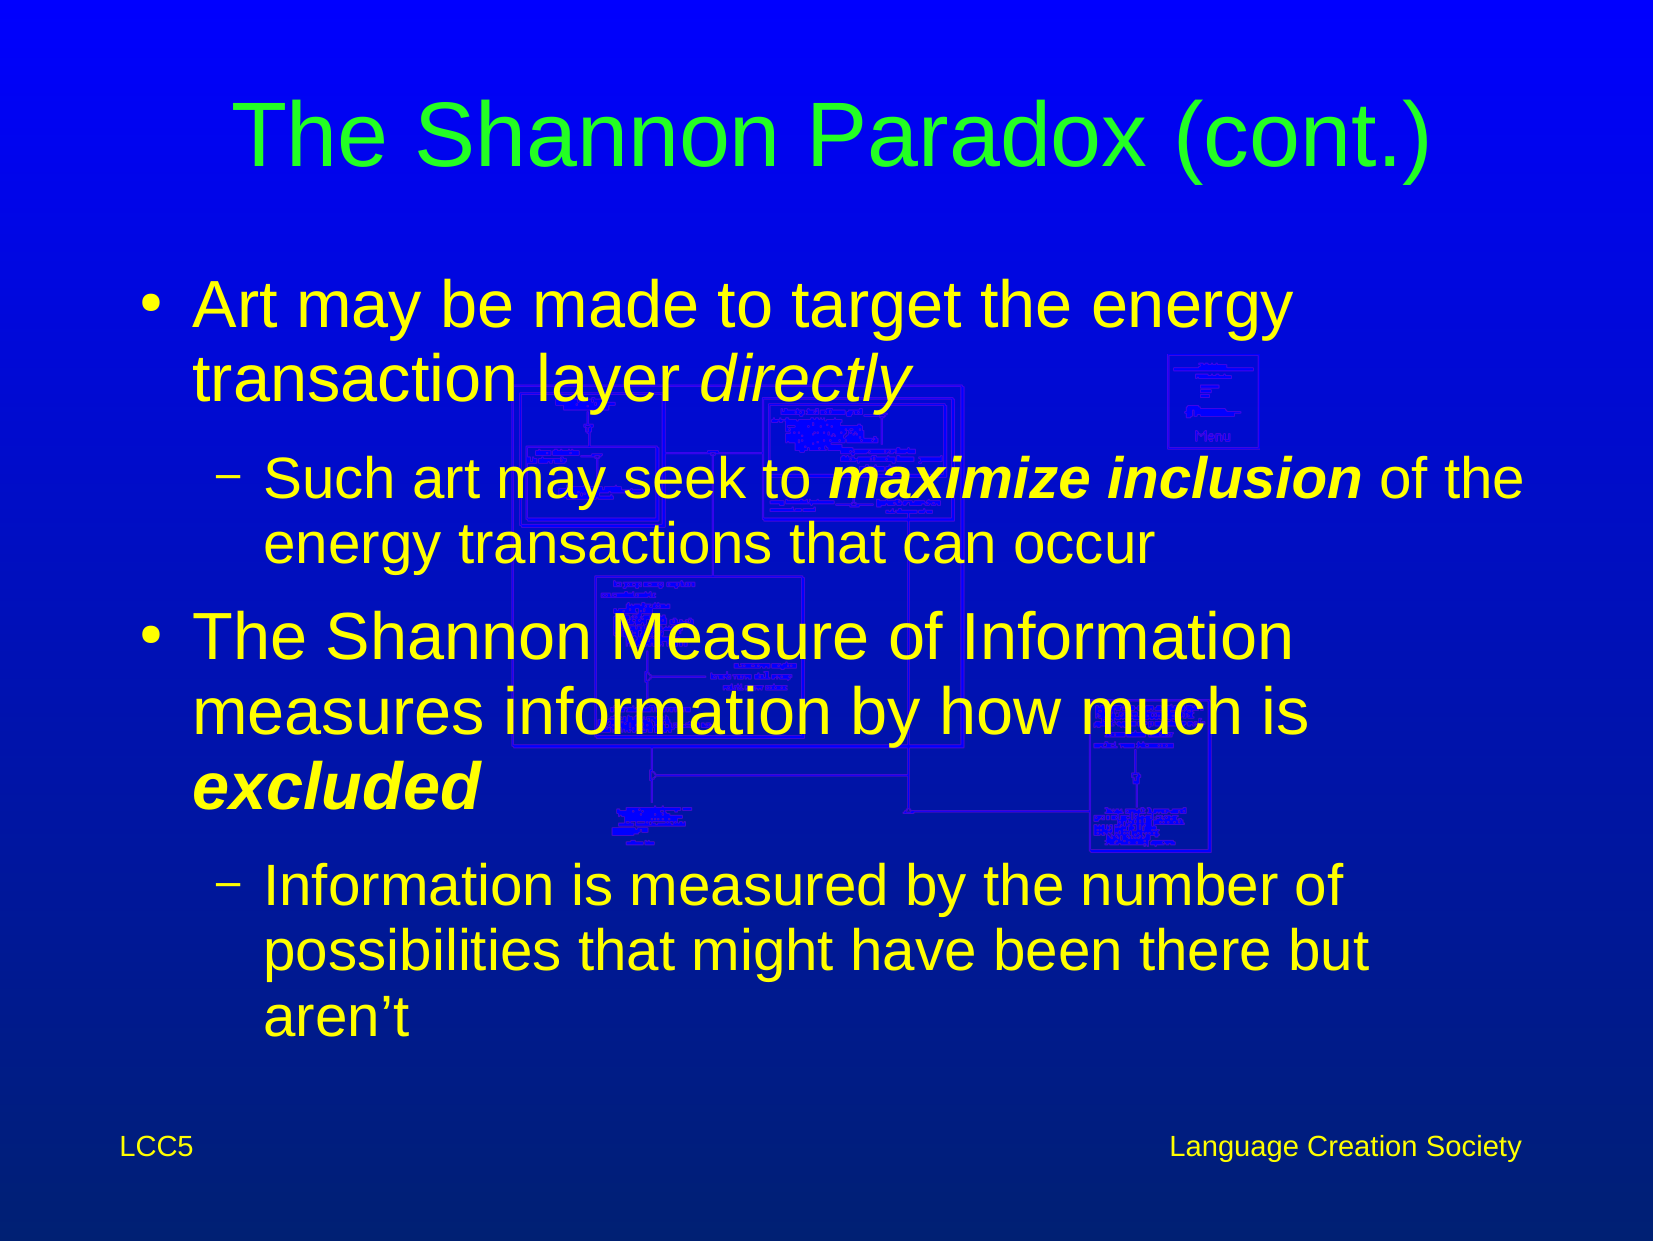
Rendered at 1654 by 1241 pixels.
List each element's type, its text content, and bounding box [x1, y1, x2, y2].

list Art may be made to target the energy transaction layer directly Such art may seek to maximize inclusion of the energy transactions that can occur The Shannon Measure of Information measures information by how much is excluded Information is measured by the number of possibilities that might have been there but aren’t [121, 266, 1534, 1121]
title The Shannon Paradox (cont.) [126, 31, 1539, 239]
